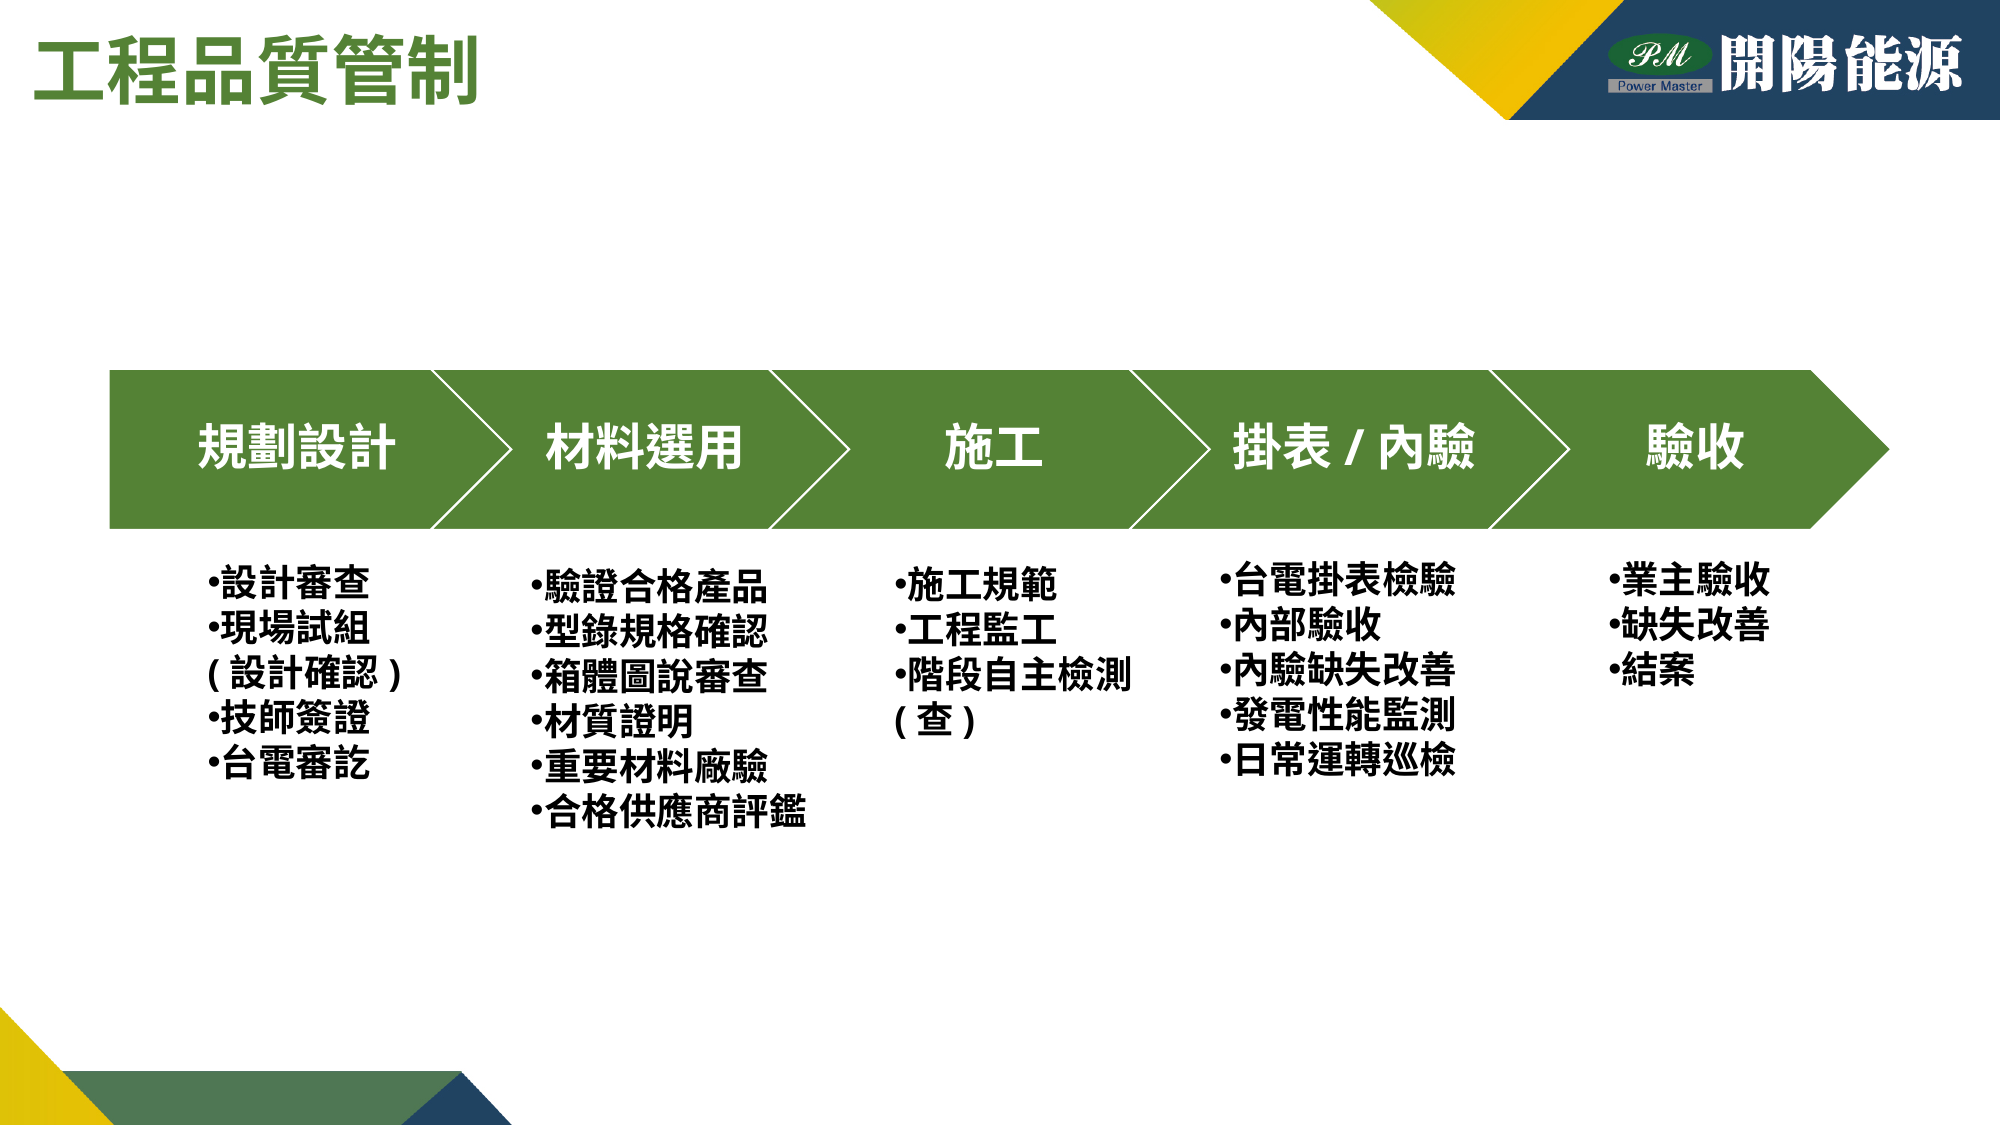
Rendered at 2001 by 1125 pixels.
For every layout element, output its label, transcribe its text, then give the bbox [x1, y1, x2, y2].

picture [0, 0, 2000, 1125]
text_box 工程品質管制 [0, 8, 560, 128]
text_box 台電掛表檢驗 內部驗收 內驗缺失改善 發電性能監測 日常運轉巡檢 [1177, 556, 1501, 782]
text_box 材料選用 [430, 368, 848, 530]
text_box 驗收 [1488, 368, 1892, 530]
text_box 規劃設計 [108, 368, 510, 530]
text_box 設計審查 現場試組 (設計確認) 技師簽證 台電審訖 [192, 559, 423, 785]
text_box 業主驗收 缺失改善 結案 [1555, 556, 1888, 692]
text_box 驗證合格產品 型錄規格確認 箱體圖說審查 材質證明 重要材料廠驗 合格供應商評鑑 [506, 562, 839, 833]
text_box 施工規範 工程監工 階段自主檢測(查) [862, 560, 1217, 833]
text_box 施工 [768, 368, 1209, 530]
text_box 掛表/內驗 [1129, 368, 1568, 530]
